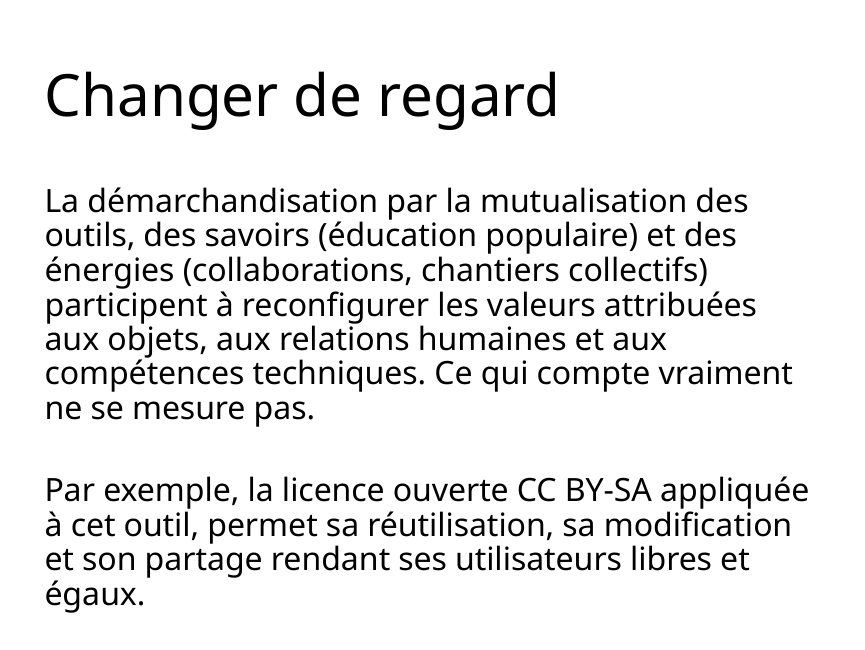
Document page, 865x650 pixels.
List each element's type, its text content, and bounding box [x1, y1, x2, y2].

subtitle La démarchandisation par la mutualisation des outils, des savoirs (éducation populaire) et des énergies (collaborations, chantiers collectifs) participent à reconfigurer les valeurs attribuées aux objets, aux relations humaines et aux compétences techniques. Ce qui compte vraiment ne se mesure pas. Par exemple, la licence ouverte CC BY-SA appliquée à cet outil, permet sa réutilisation, sa modification et son partage rendant ses utilisateurs libres et égaux. [29, 177, 827, 621]
title Changer de regard [29, 34, 827, 161]
